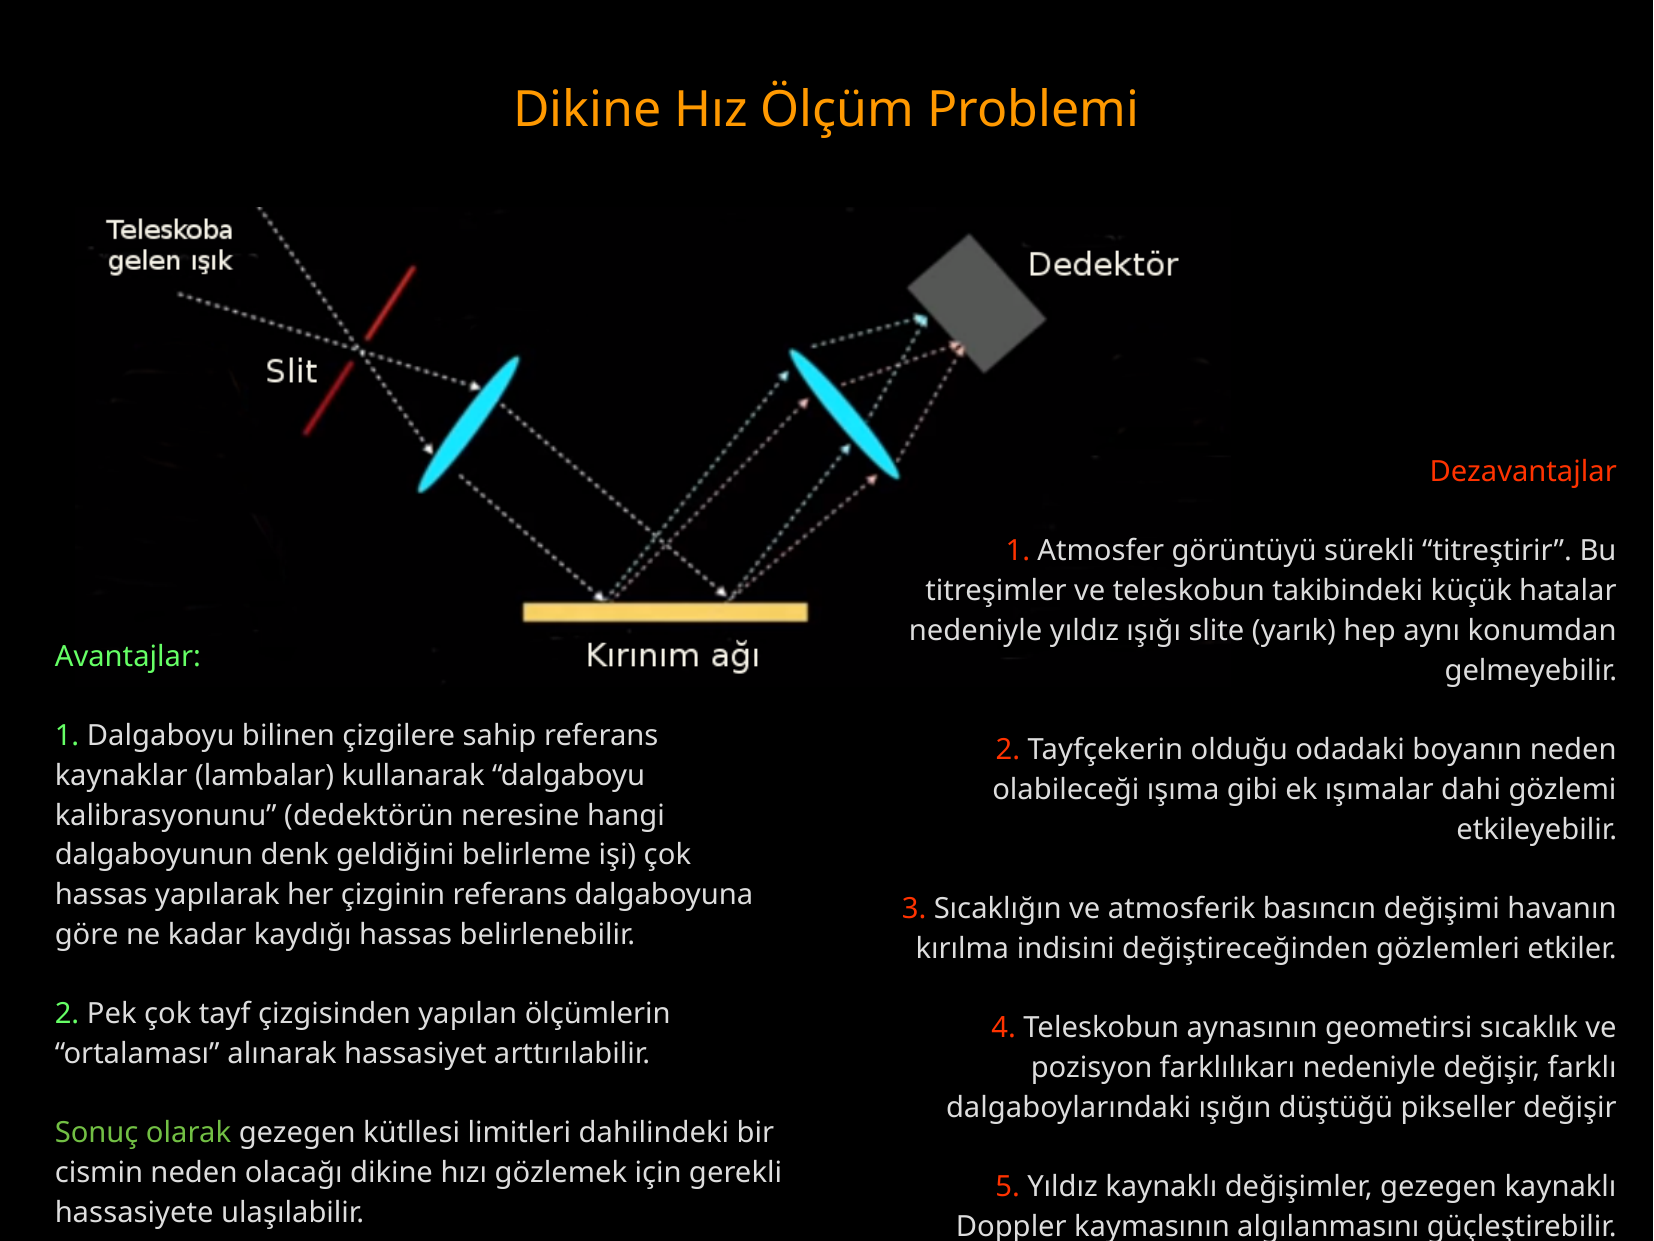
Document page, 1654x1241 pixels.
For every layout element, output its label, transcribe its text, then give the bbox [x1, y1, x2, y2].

text_box Dezavantajlar 1. Atmosfer görüntüyü sürekli “titreştirir”. Bu titreşimler ve teleskobun takibindeki küçük hatalar nedeniyle yıldız ışığı slite (yarık) hep aynı konumdan gelmeyebilir. 2. Tayfçekerin olduğu odadaki boyanın neden olabileceği ışıma gibi ek ışımalar dahi gözlemi etkileyebilir. 3. Sıcaklığın ve atmosferik basıncın değişimi havanın kırılma indisini değiştireceğinden gözlemleri etkiler. 4. Teleskobun aynasının geometirsi sıcaklık ve pozisyon farklılıkarı nedeniyle değişir, farklı dalgaboylarındaki ışığın düştüğü pikseller değişir 5. Yıldız kaynaklı değişimler, gezegen kaynaklı Doppler kaymasının algılanmasını güçleştirebilir. [866, 442, 1632, 1210]
title Dikine Hız Ölçüm Problemi [82, 40, 1571, 174]
picture [75, 207, 1231, 687]
text_box Avantajlar: 1. Dalgaboyu bilinen çizgilere sahip referans kaynaklar (lambalar) kullanarak “dalgaboyu kalibrasyonunu” (dedektörün neresine hangi dalgaboyunun denk geldiğini belirleme işi) çok hassas yapılarak her çizginin referans dalgaboyuna göre ne kadar kaydığı hassas belirlenebilir. 2. Pek çok tayf çizgisinden yapılan ölçümlerin “ortalaması” alınarak hassasiyet arttırılabilir. Sonuç olarak gezegen kütllesi limitleri dahilindeki bir cismin neden olacağı dikine hızı gözlemek için gerekli hassasiyete ulaşılabilir. [40, 627, 806, 1215]
